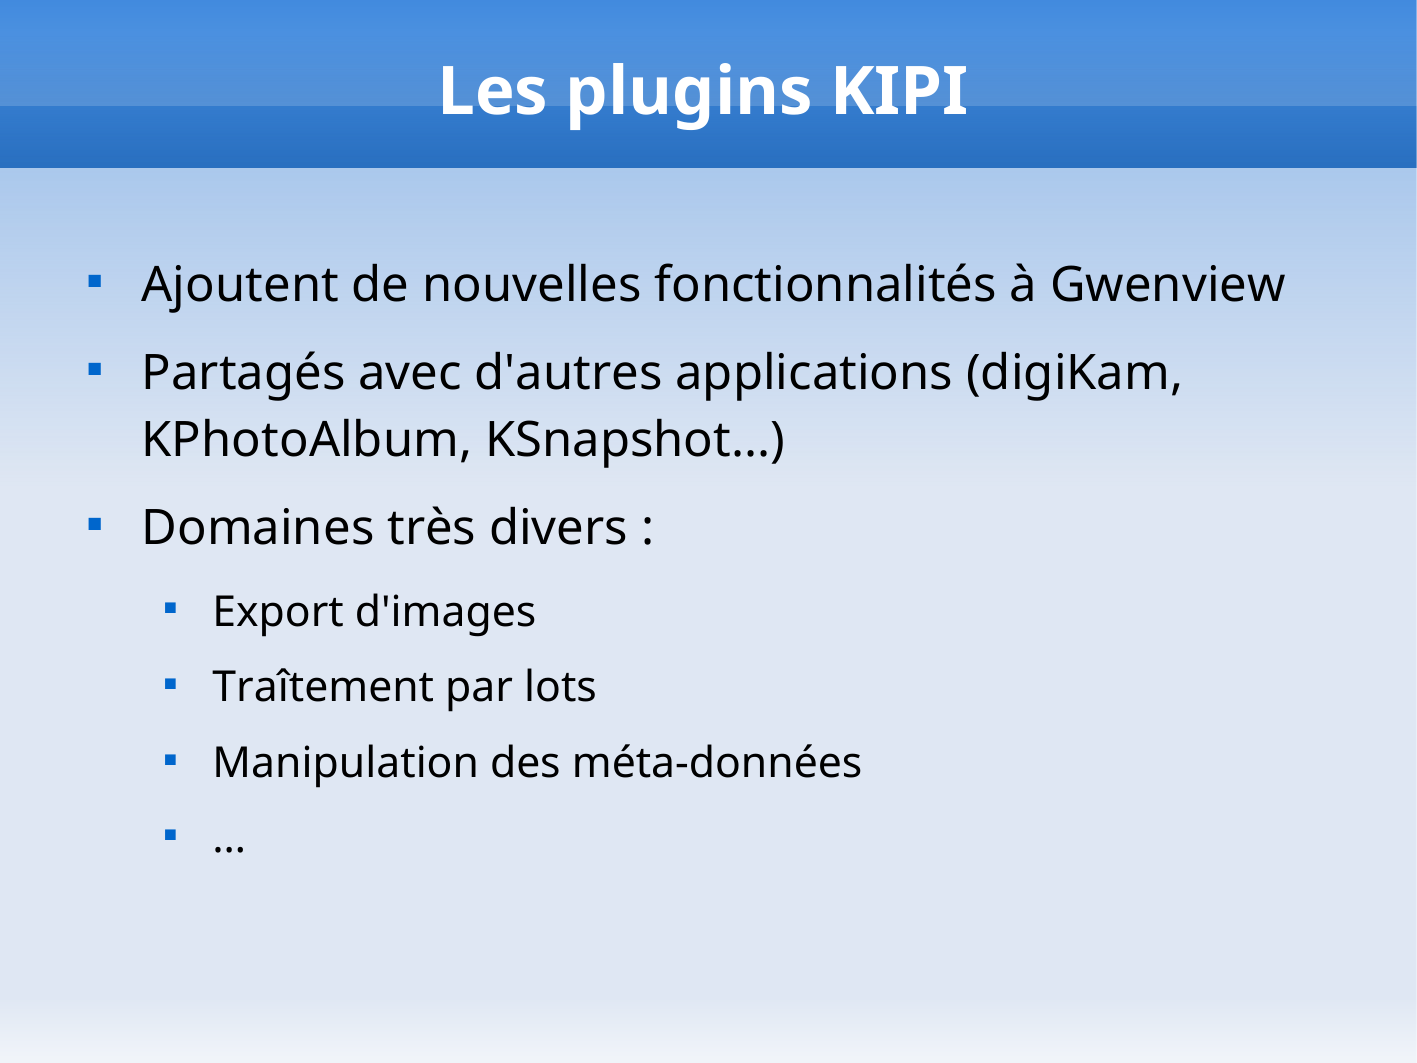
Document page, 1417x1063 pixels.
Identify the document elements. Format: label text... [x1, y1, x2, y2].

list Ajoutent de nouvelles fonctionnalités à Gwenview Partagés avec d'autres applications (digiKam, KPhotoAlbum, KSnapshot...) Domaines très divers : Export d'images Traîtement par lots Manipulation des méta-données … [70, 248, 1346, 950]
title Les plugins KIPI [65, 0, 1341, 178]
picture [0, 0, 1417, 1063]
